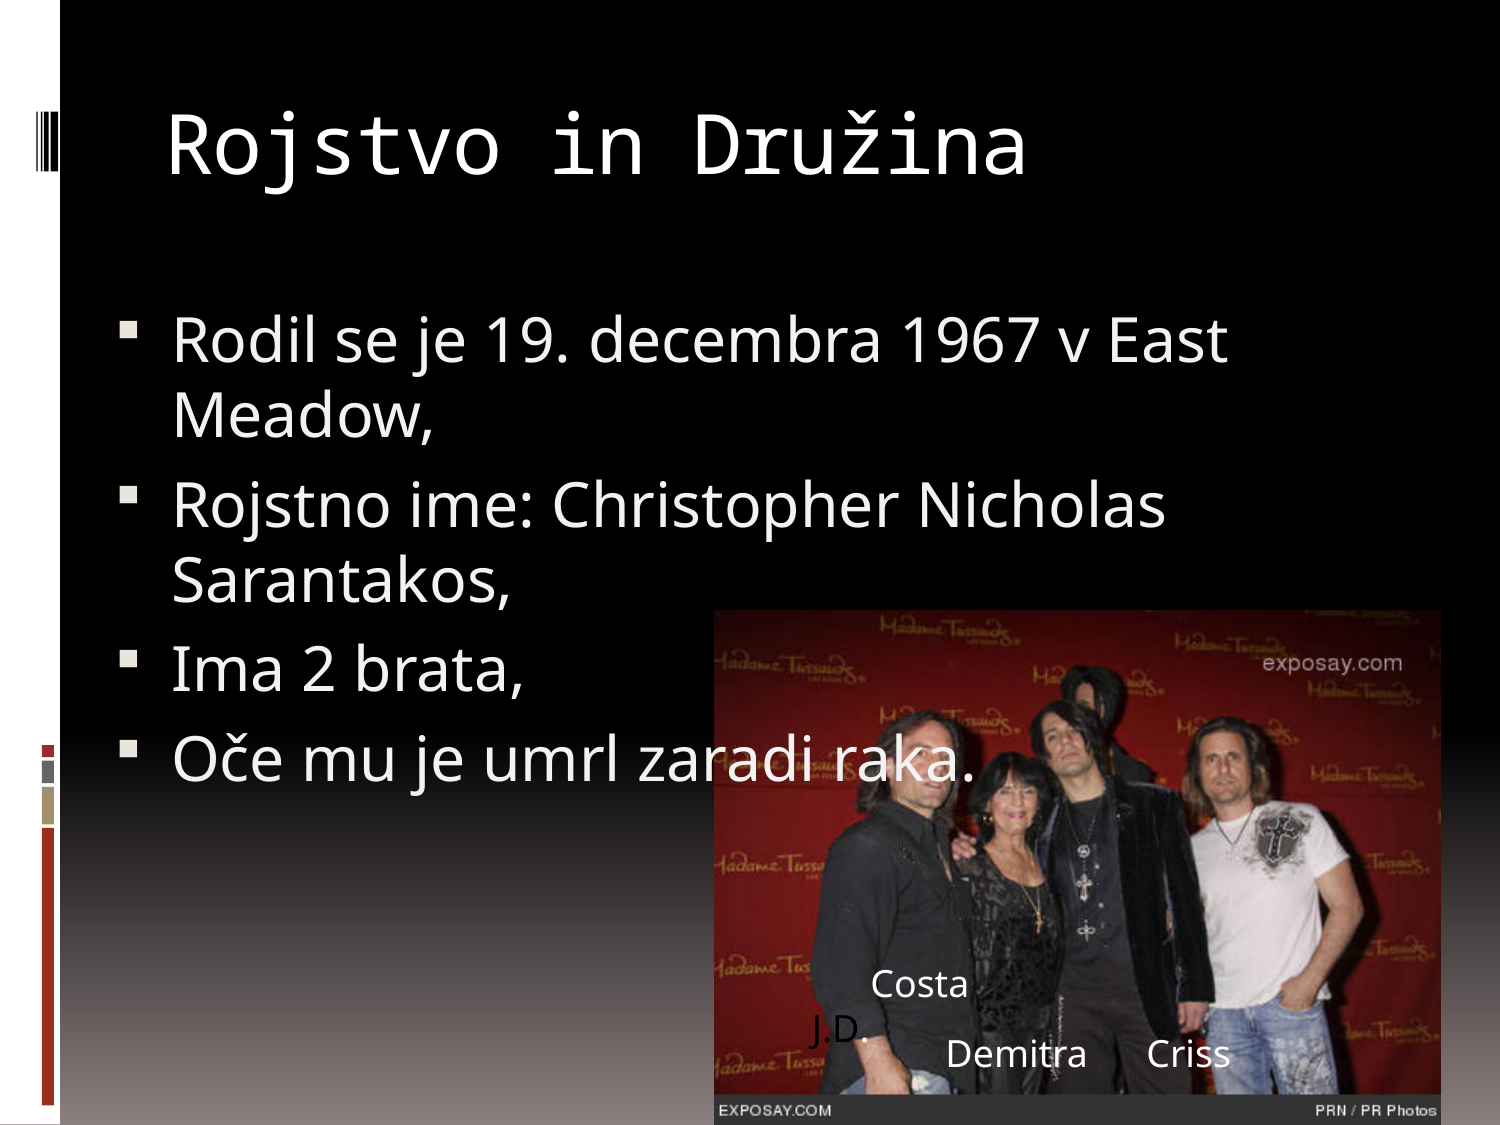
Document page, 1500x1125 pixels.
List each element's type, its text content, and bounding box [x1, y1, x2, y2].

text_box Costa J.D. [797, 952, 1424, 1058]
list Rodil se je 19. decembra 1967 v East Meadow, Rojstno ime: Christopher Nicholas Sarantakos, Ima 2 brata, Oče mu je umrl zaradi raka. [88, 292, 1425, 1043]
title Rojstvo in Družina [150, 84, 1425, 235]
picture [714, 610, 1441, 1125]
text_box Demitra Criss [891, 1023, 1306, 1083]
